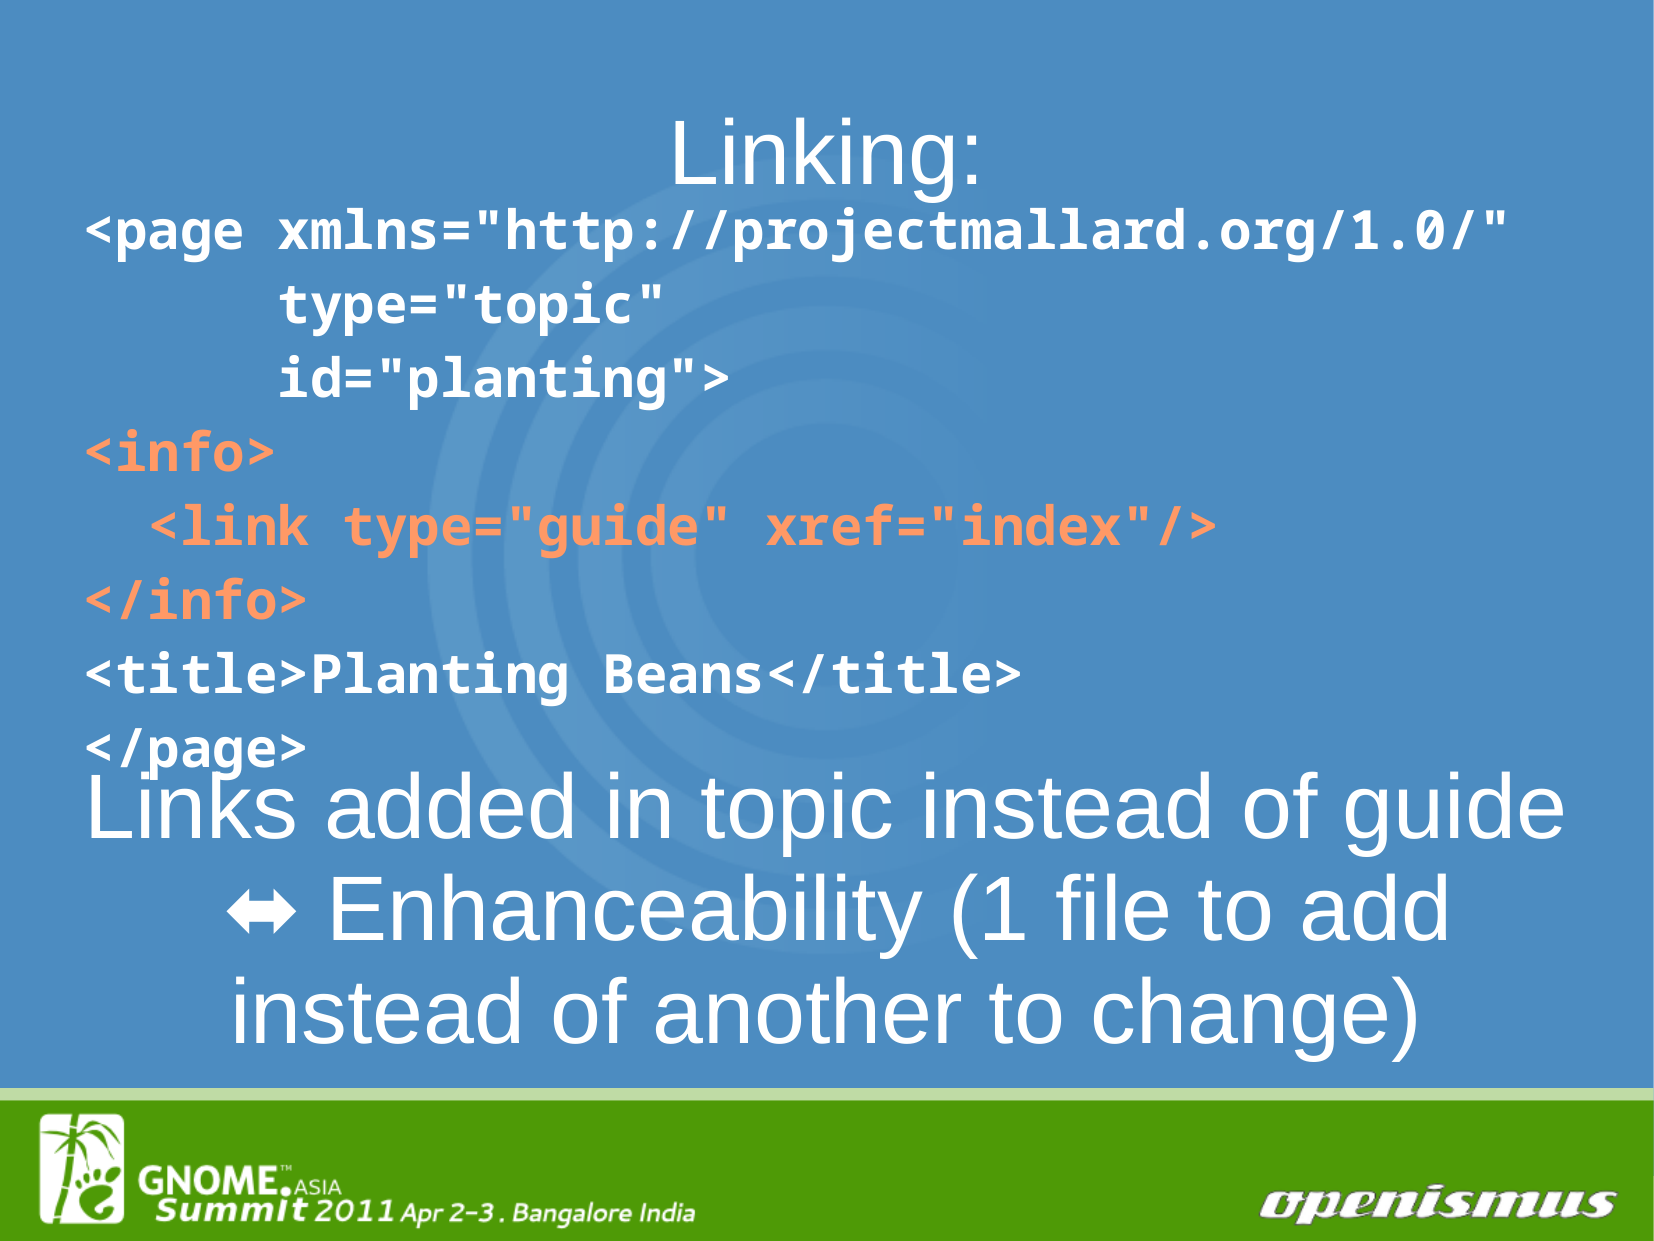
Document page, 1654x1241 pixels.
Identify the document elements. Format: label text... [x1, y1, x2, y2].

picture [0, 0, 1654, 1241]
title Linking: [82, 49, 1571, 237]
title Links added in topic instead of guide ⬌ Enhanceability (1 file to add instead of another to change) [82, 755, 1571, 1063]
title Linking: [1424, 216, 1434, 234]
subtitle <page xmlns="http://projectmallard.org/1.0/" type="topic" id="planting"> <info> <link type="guide" xref="index"/> </info> <title>Planting Beans</title> </page> [82, 237, 1571, 738]
